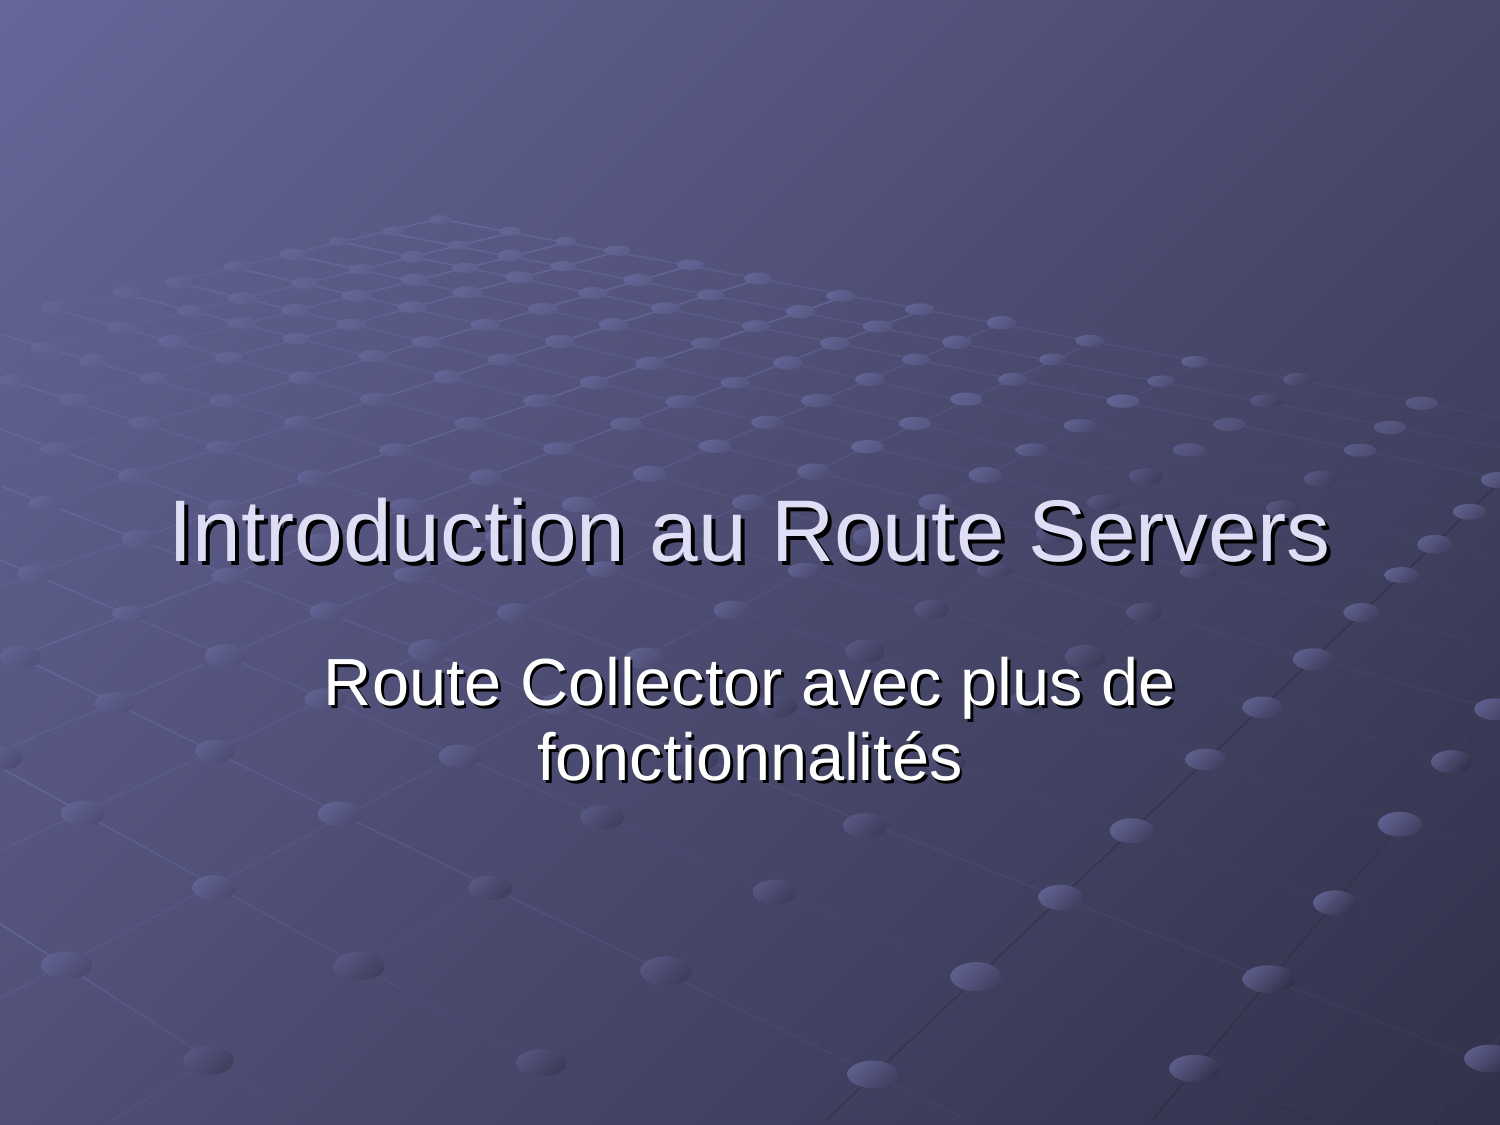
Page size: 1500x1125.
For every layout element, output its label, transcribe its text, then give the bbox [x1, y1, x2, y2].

title Introduction au Route Servers [112, 302, 1388, 588]
subtitle Route Collector avec plus de fonctionnalités [225, 637, 1276, 926]
